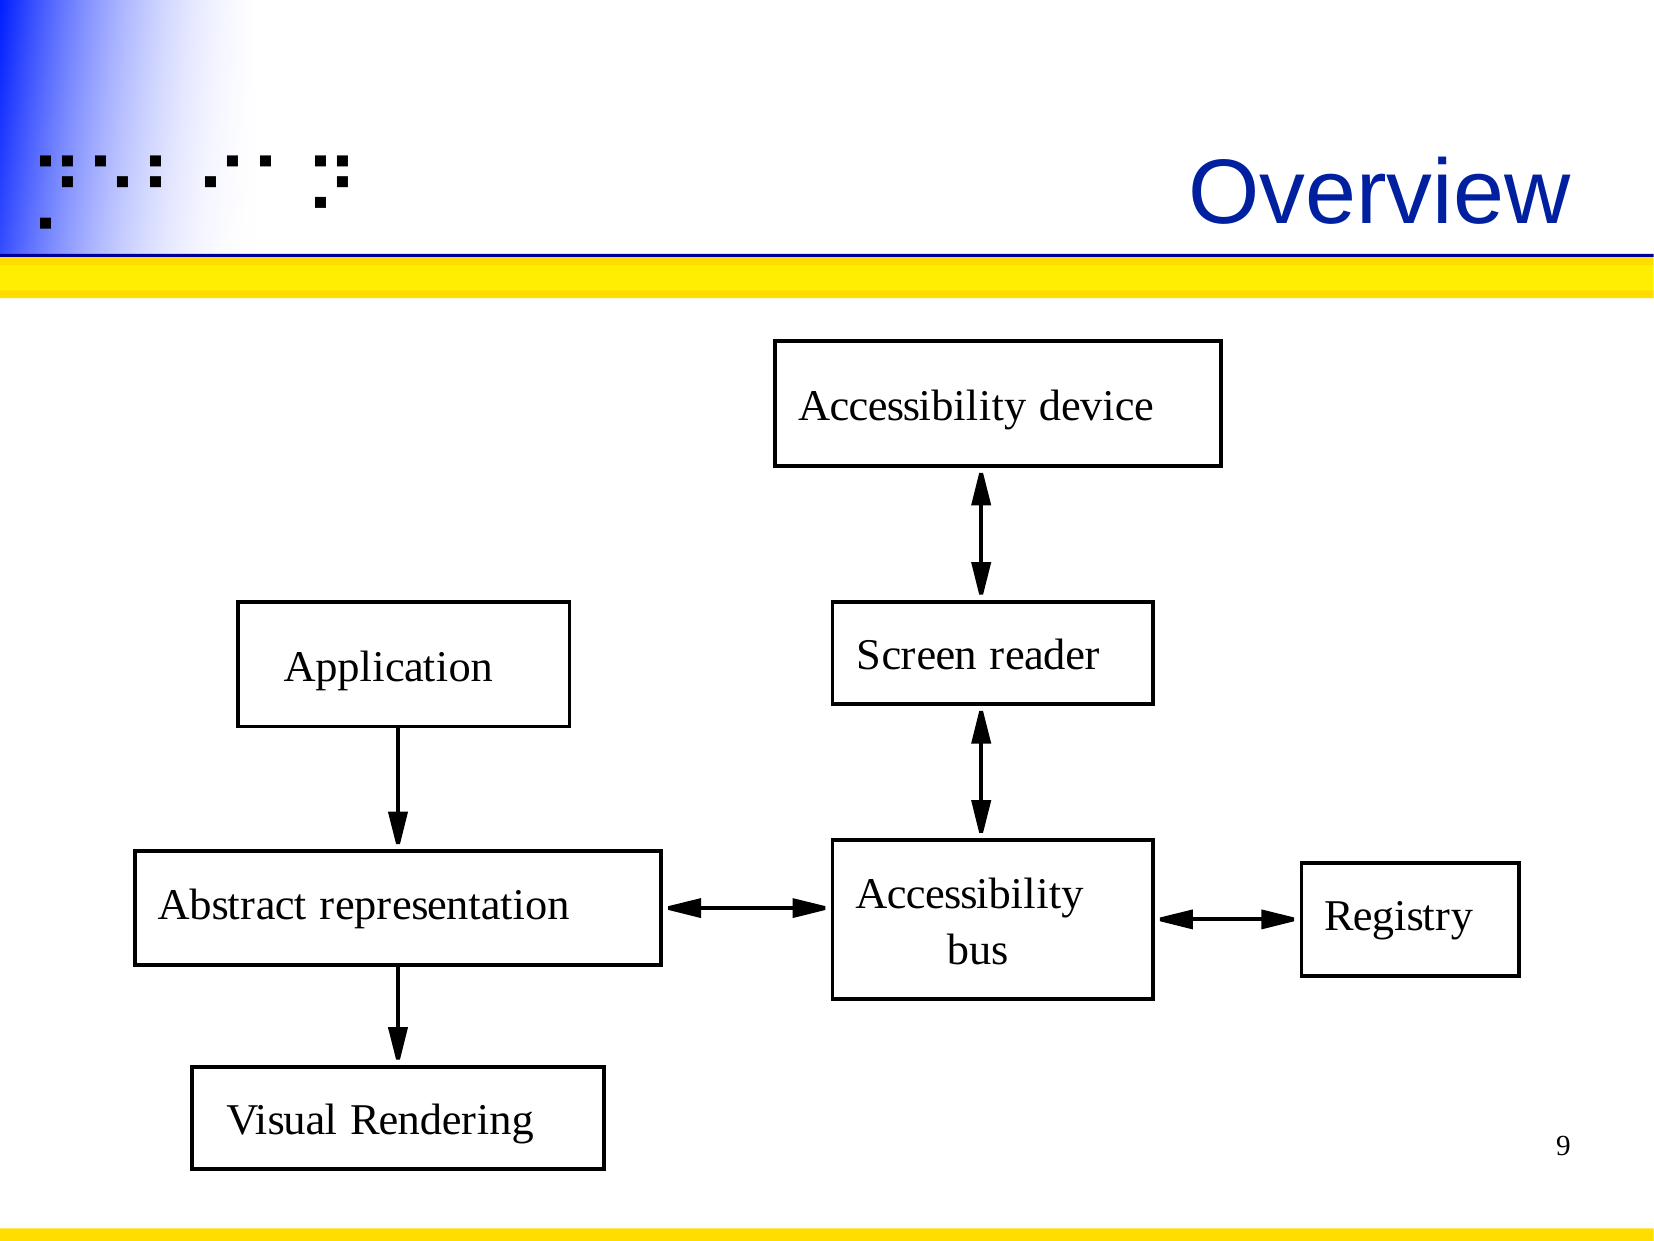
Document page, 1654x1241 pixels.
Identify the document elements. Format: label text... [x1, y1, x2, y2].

picture [119, 325, 1534, 1185]
title Overview [372, 126, 1571, 257]
